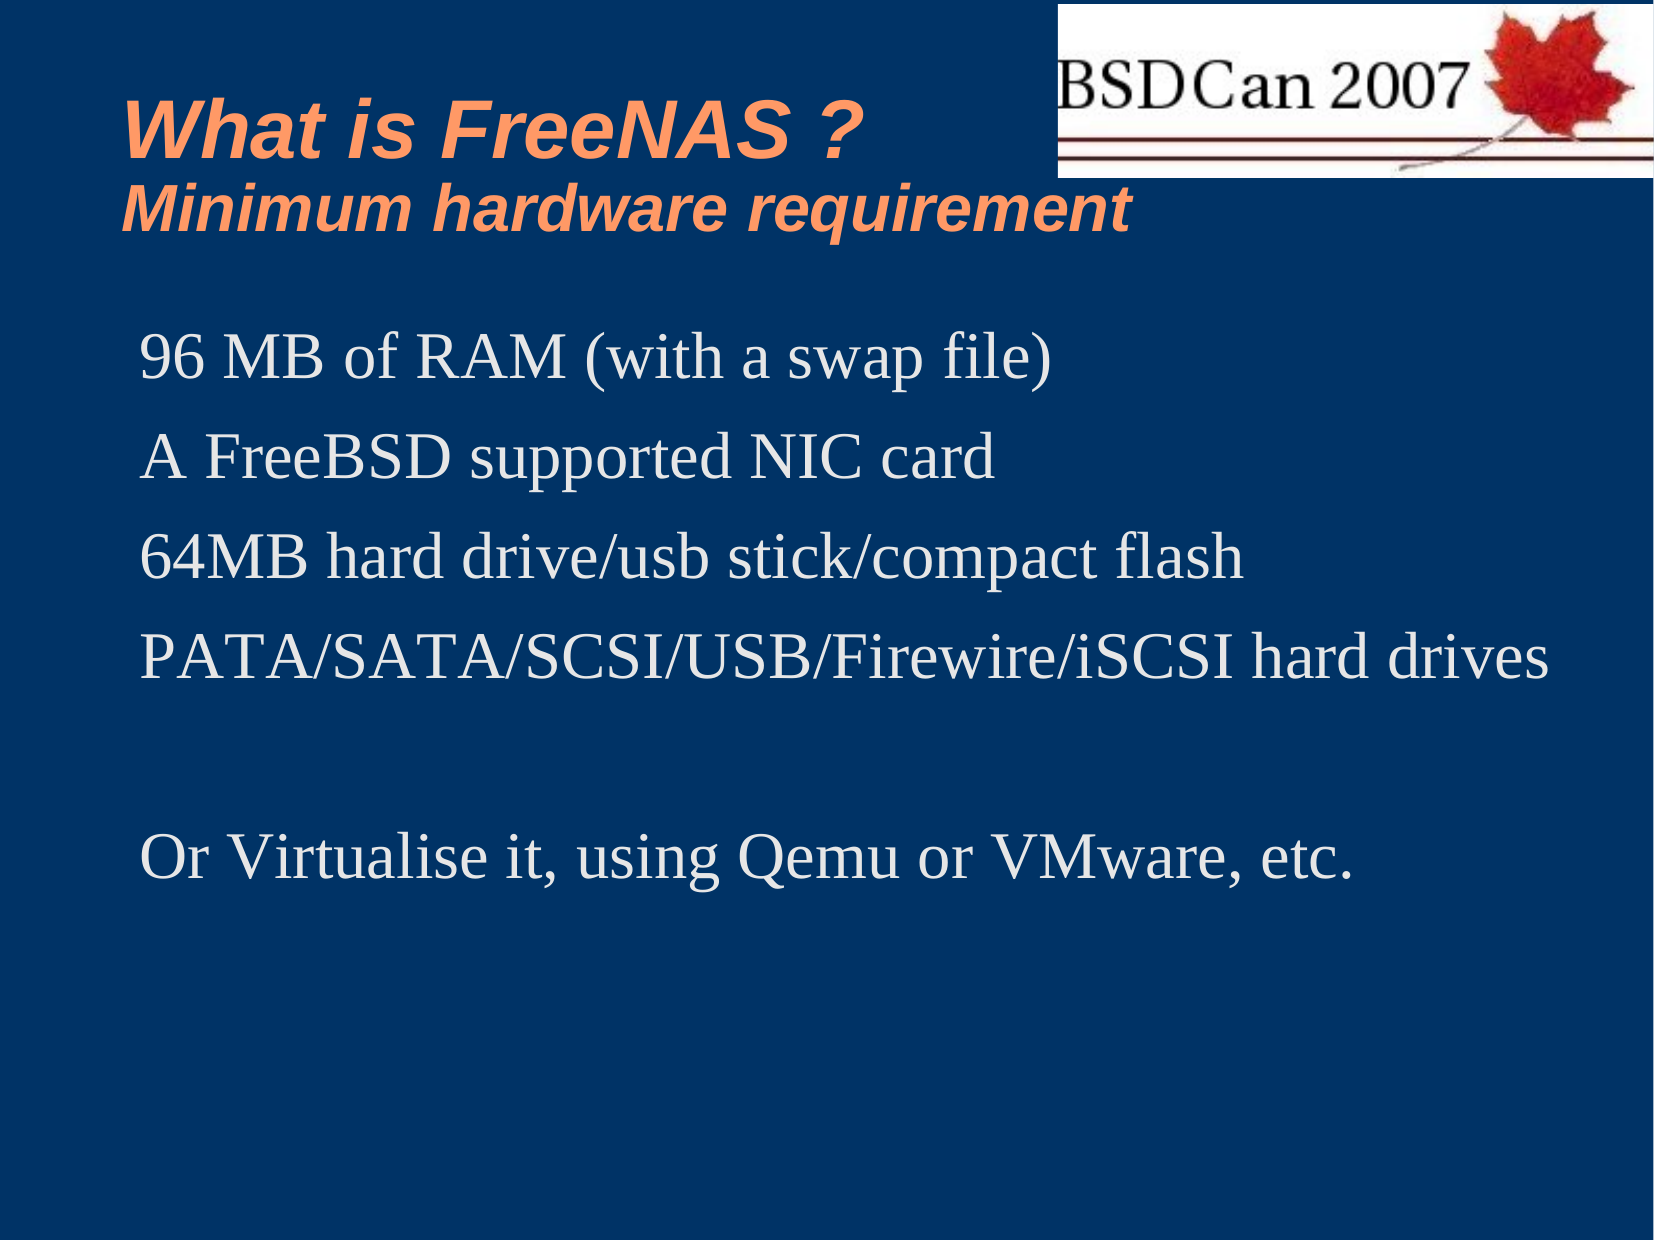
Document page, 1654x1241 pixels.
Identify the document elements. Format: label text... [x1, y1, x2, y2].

title What is FreeNAS ? Minimum hardware requirement [121, 72, 1534, 263]
list 96 MB of RAM (with a swap file) A FreeBSD supported NIC card 64MB hard drive/usb stick/compact flash PATA/SATA/SCSI/USB/Firewire/iSCSI hard drives Or Virtualise it, using Qemu or VMware, etc. [121, 322, 1561, 1145]
picture [1057, 4, 1654, 178]
